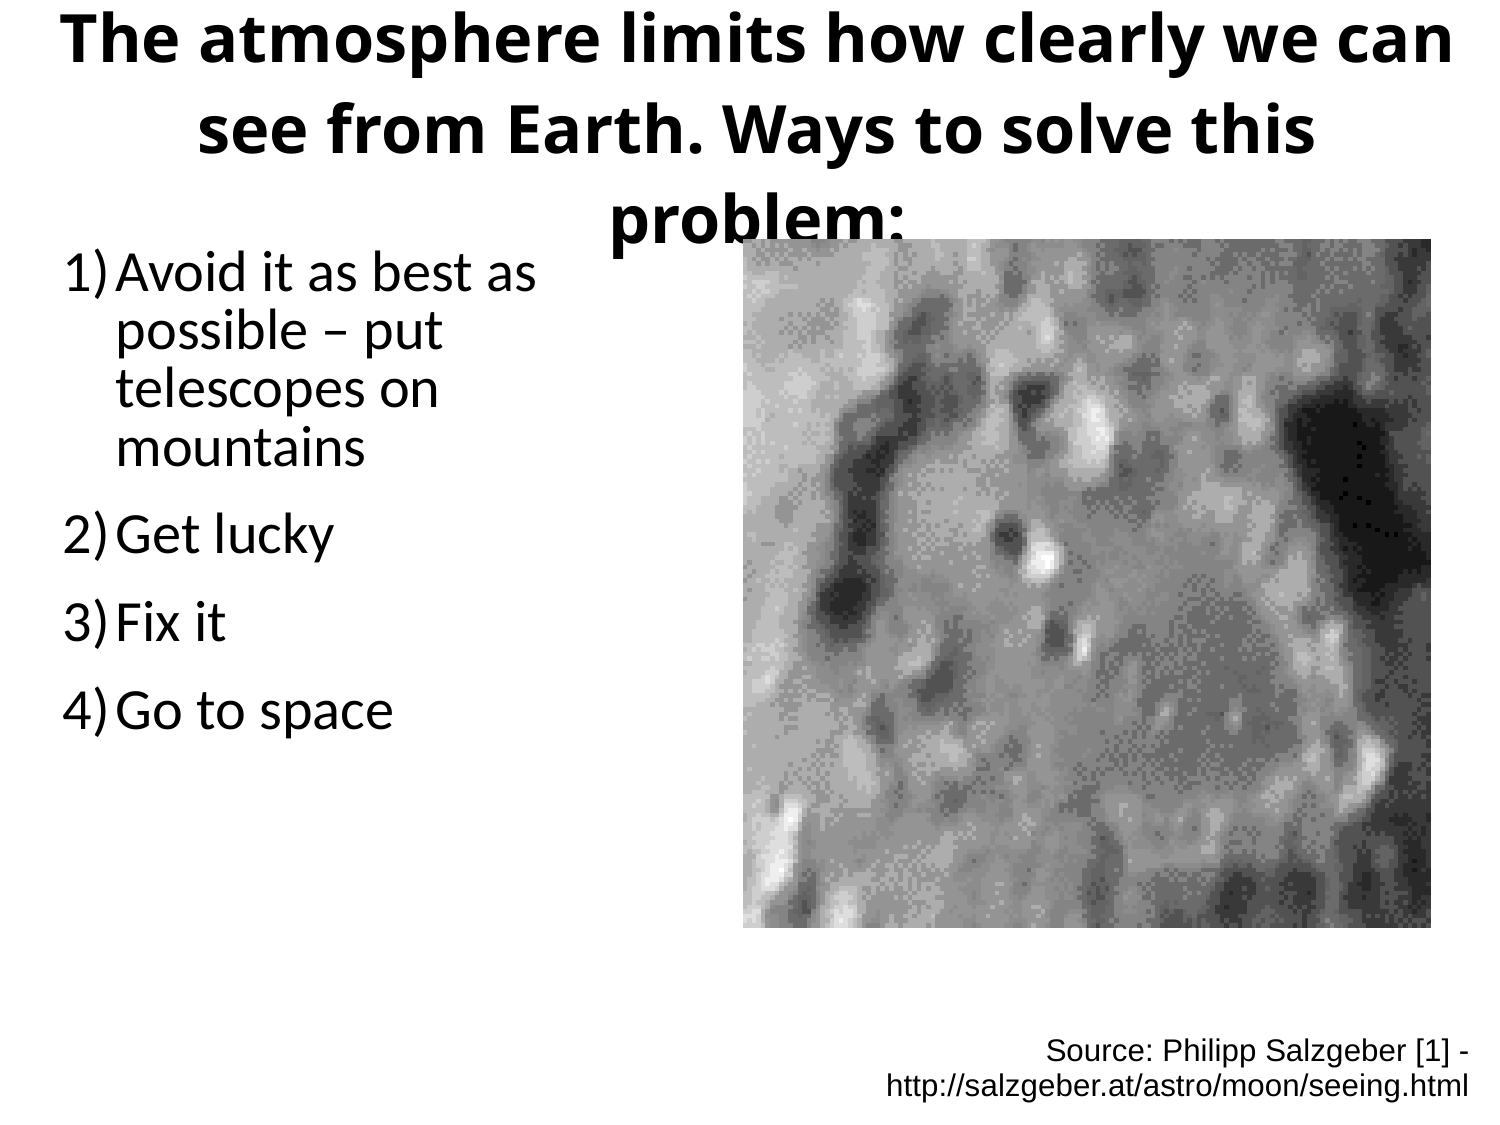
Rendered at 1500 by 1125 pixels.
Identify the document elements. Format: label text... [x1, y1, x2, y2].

title The atmosphere limits how clearly we can see from Earth. Ways to solve this problem: [45, 49, 1471, 206]
picture [743, 239, 1431, 928]
list Avoid it as best as possible – put telescopes on mountains Get lucky Fix it Go to space [45, 247, 676, 991]
text_box Source: Philipp Salzgeber [1] - http://salzgeber.at/astro/moon/seeing.html [795, 1025, 1486, 1111]
